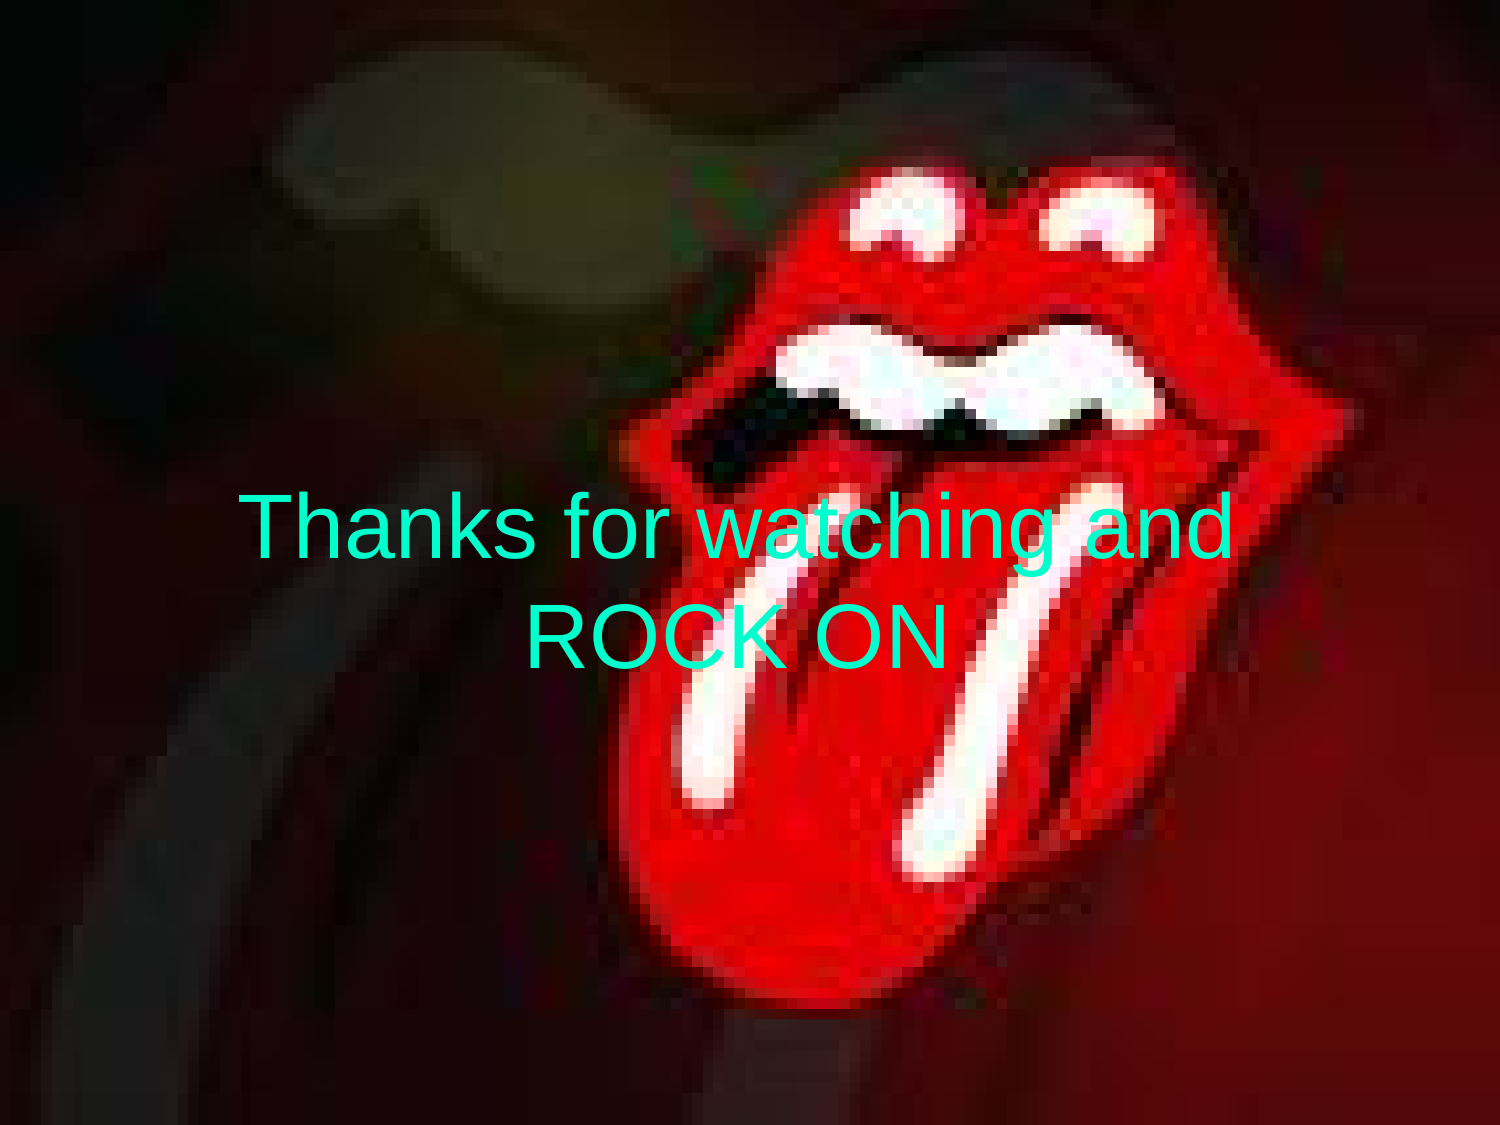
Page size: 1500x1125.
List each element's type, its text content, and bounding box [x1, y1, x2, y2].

picture [0, 0, 1500, 1125]
title Thanks for watching and ROCK ON [100, 456, 1376, 698]
